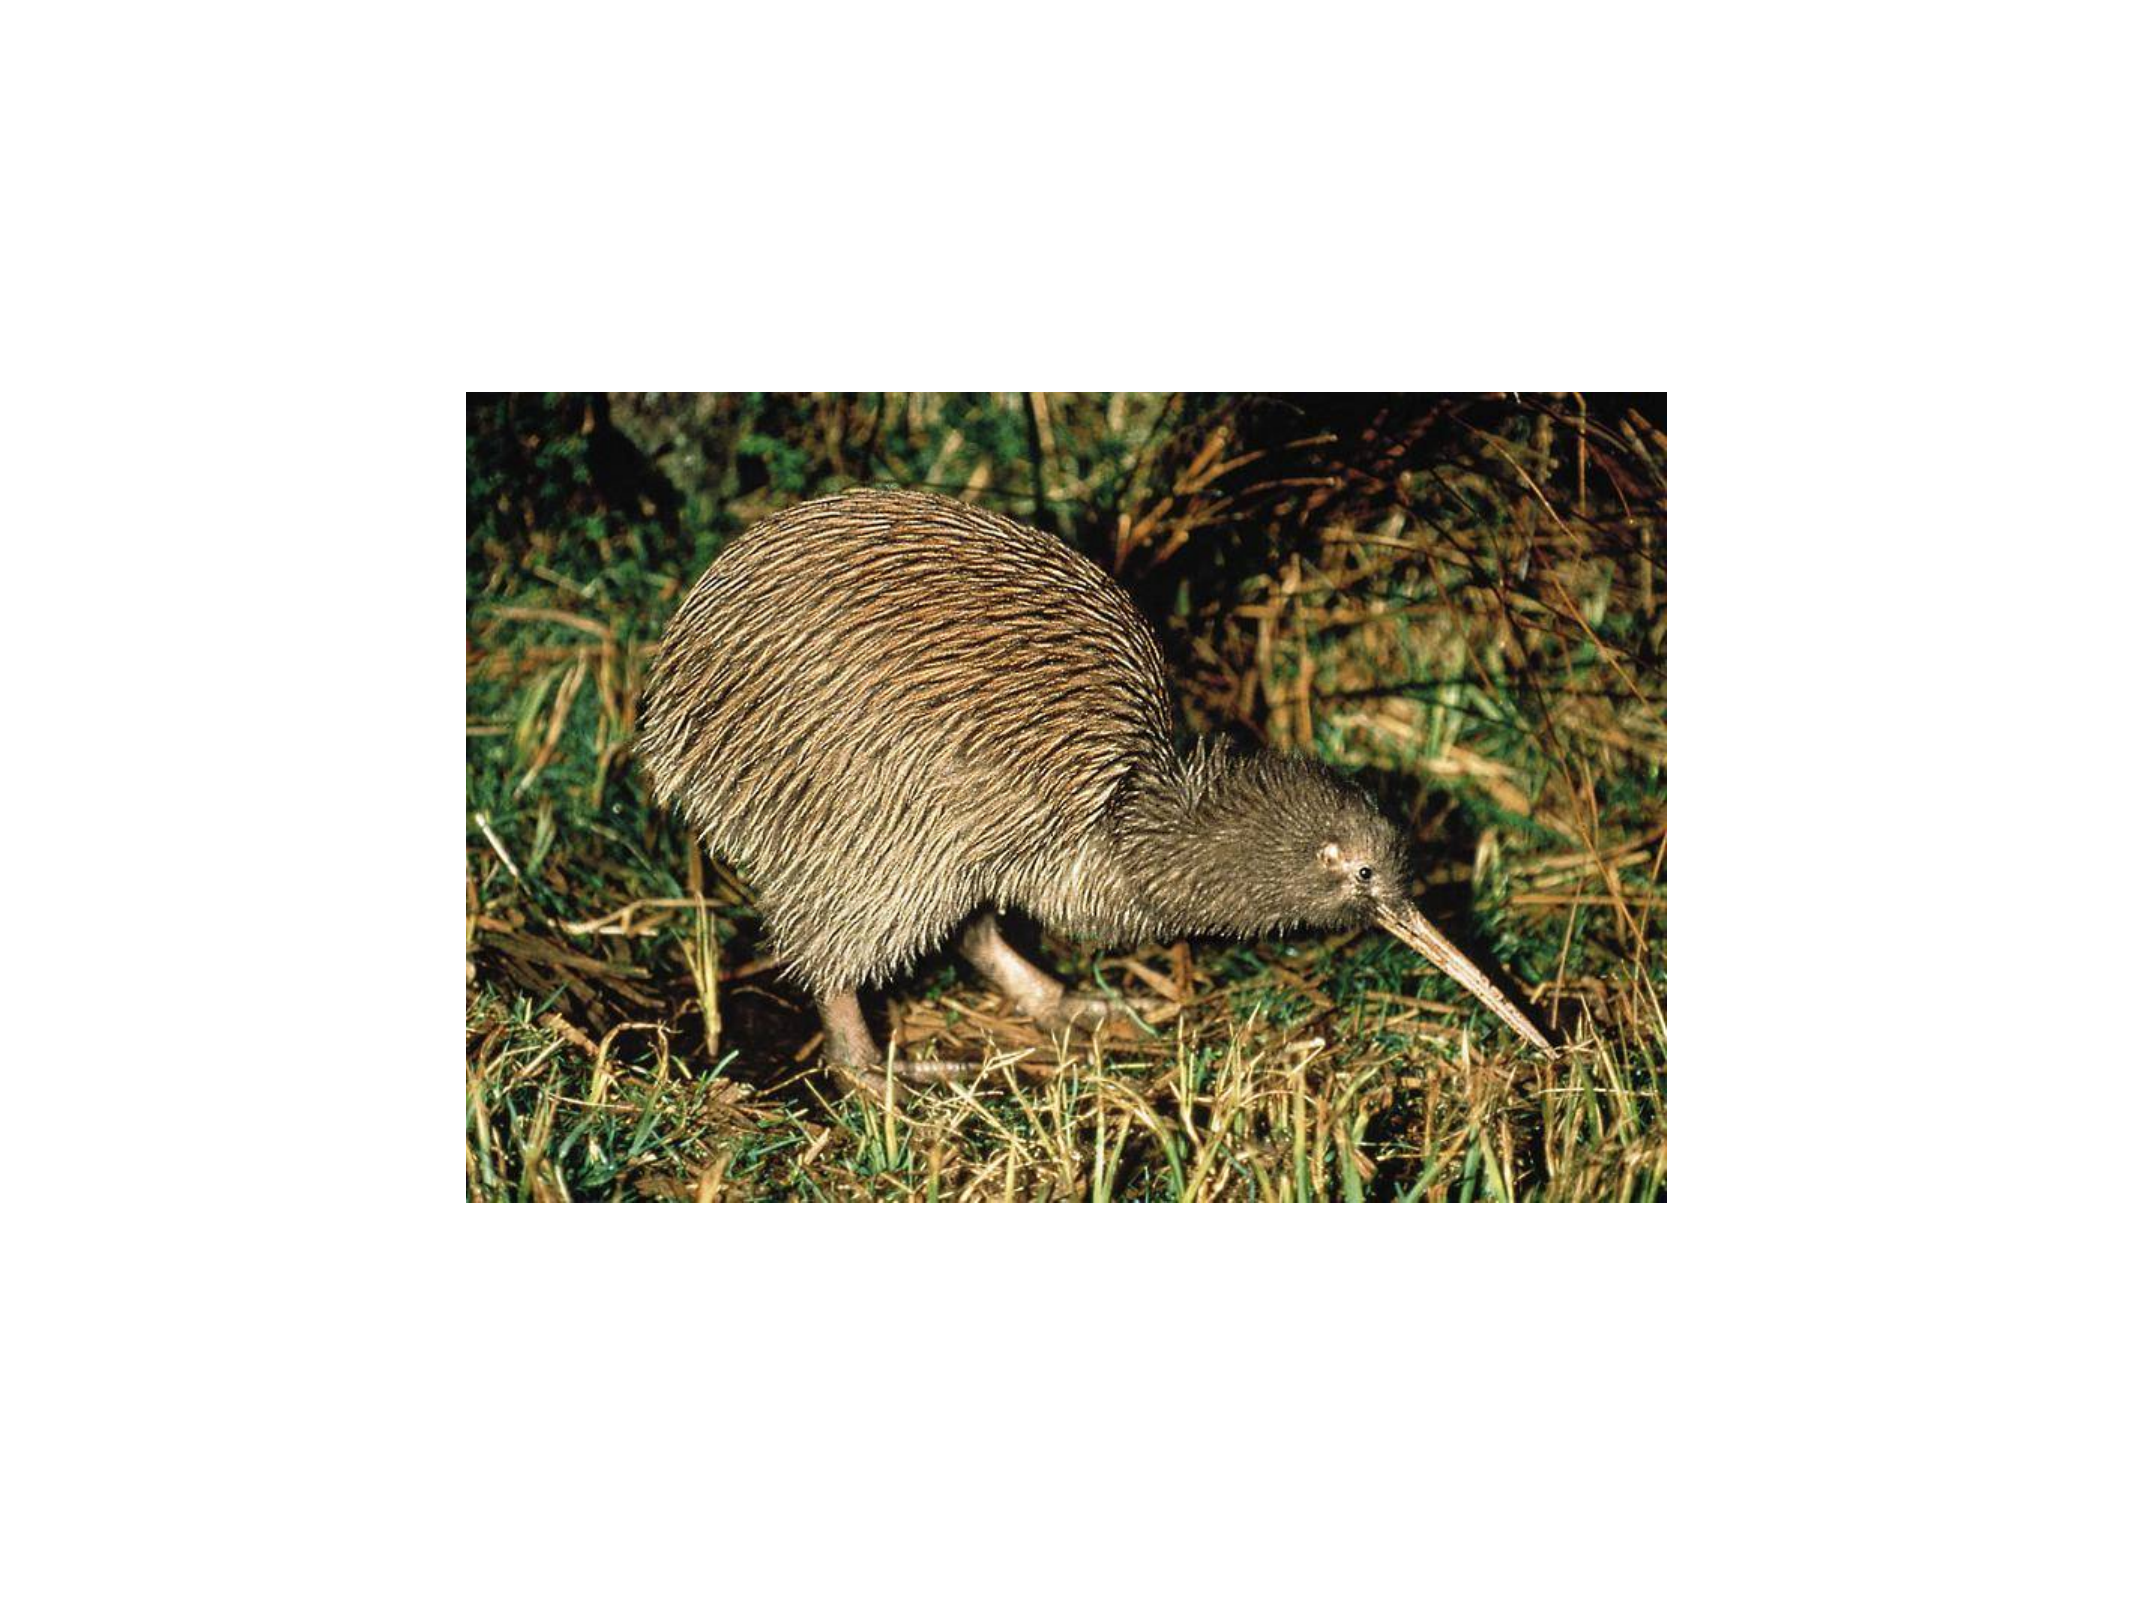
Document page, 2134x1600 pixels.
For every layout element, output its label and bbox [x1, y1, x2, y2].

picture [466, 392, 1667, 1203]
